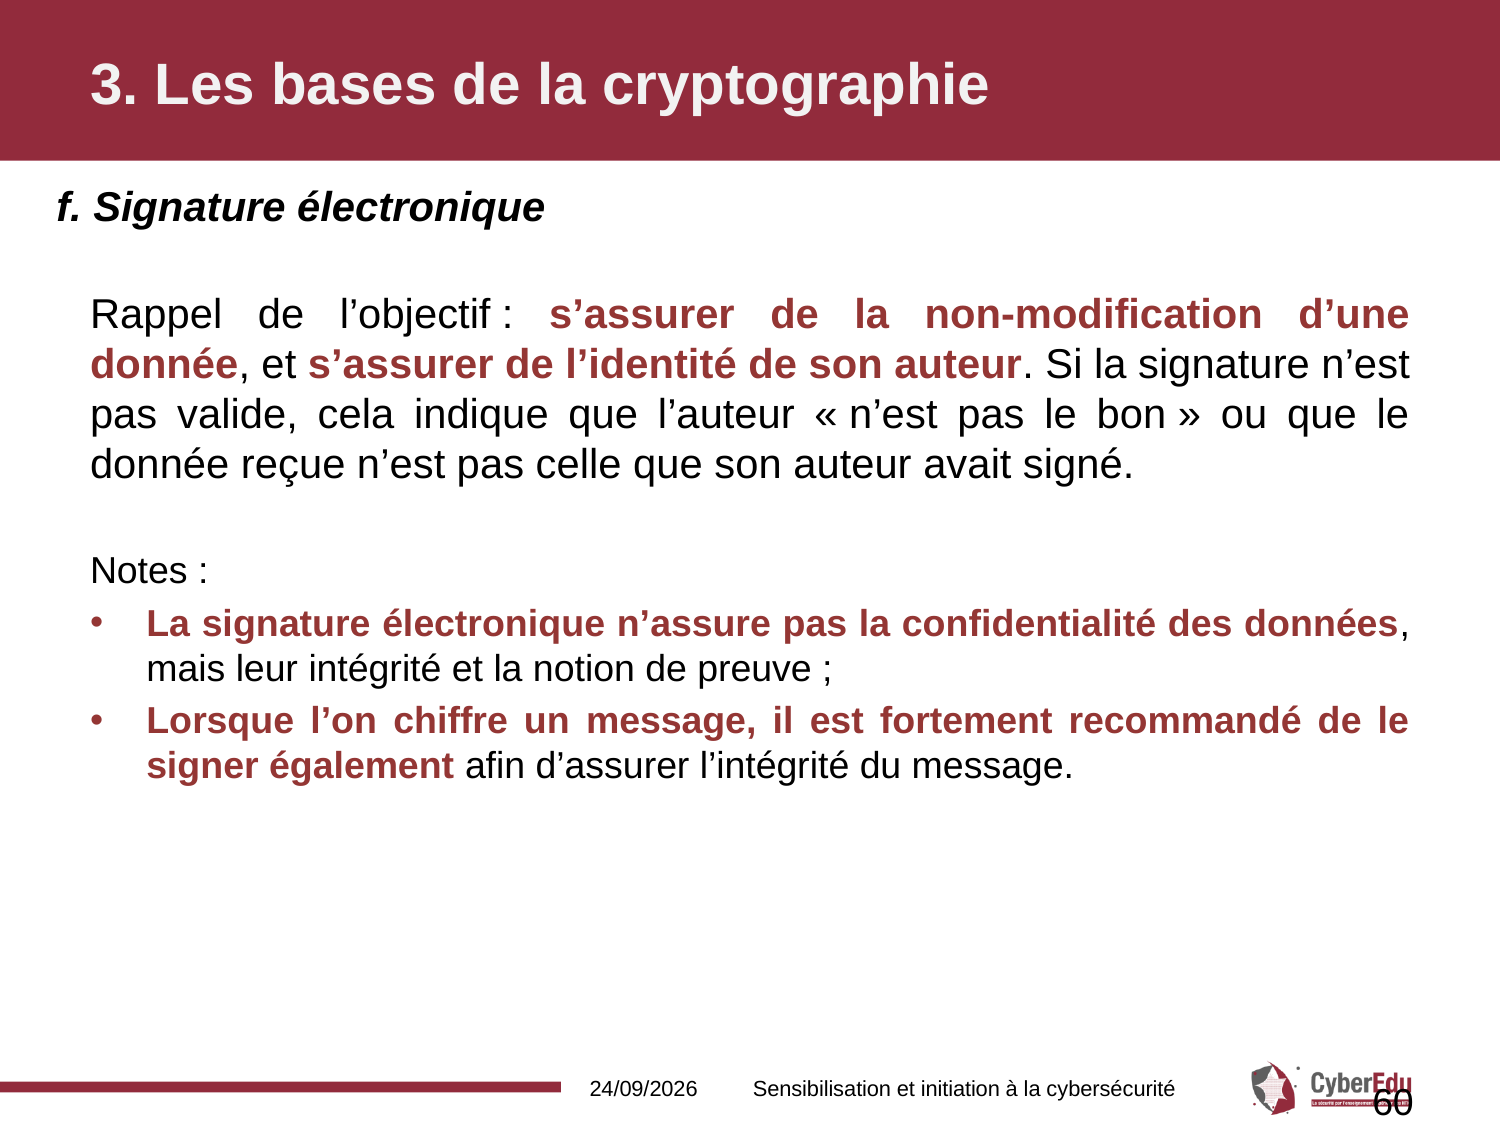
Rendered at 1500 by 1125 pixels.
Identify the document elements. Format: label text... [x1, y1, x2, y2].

picture [1246, 1060, 1412, 1115]
title 3. Les bases de la cryptographie [75, 1, 1425, 161]
list Rappel de l’objectif : s’assurer de la non-modification d’une donnée, et s’assurer de l’identité de son auteur. Si la signature n’est pas valide, cela indique que l’auteur « n’est pas le bon » ou que le donnée reçue n’est pas celle que son auteur avait signé. Notes : La signature électronique n’assure pas la confidentialité des données, mais leur intégrité et la notion de preuve ; Lorsque l’on chiffre un message, il est fortement recommandé de le signer également afin d’assurer l’intégrité du message. [75, 278, 1425, 1035]
footer Sensibilisation et initiation à la cybersécurité [738, 1057, 1236, 1118]
text_box f. Signature électronique [41, 172, 1471, 268]
picture [1397, 1092, 1408, 1113]
slide_number 15/11/2020 [561, 1057, 727, 1118]
picture [1378, 1101, 1388, 1113]
